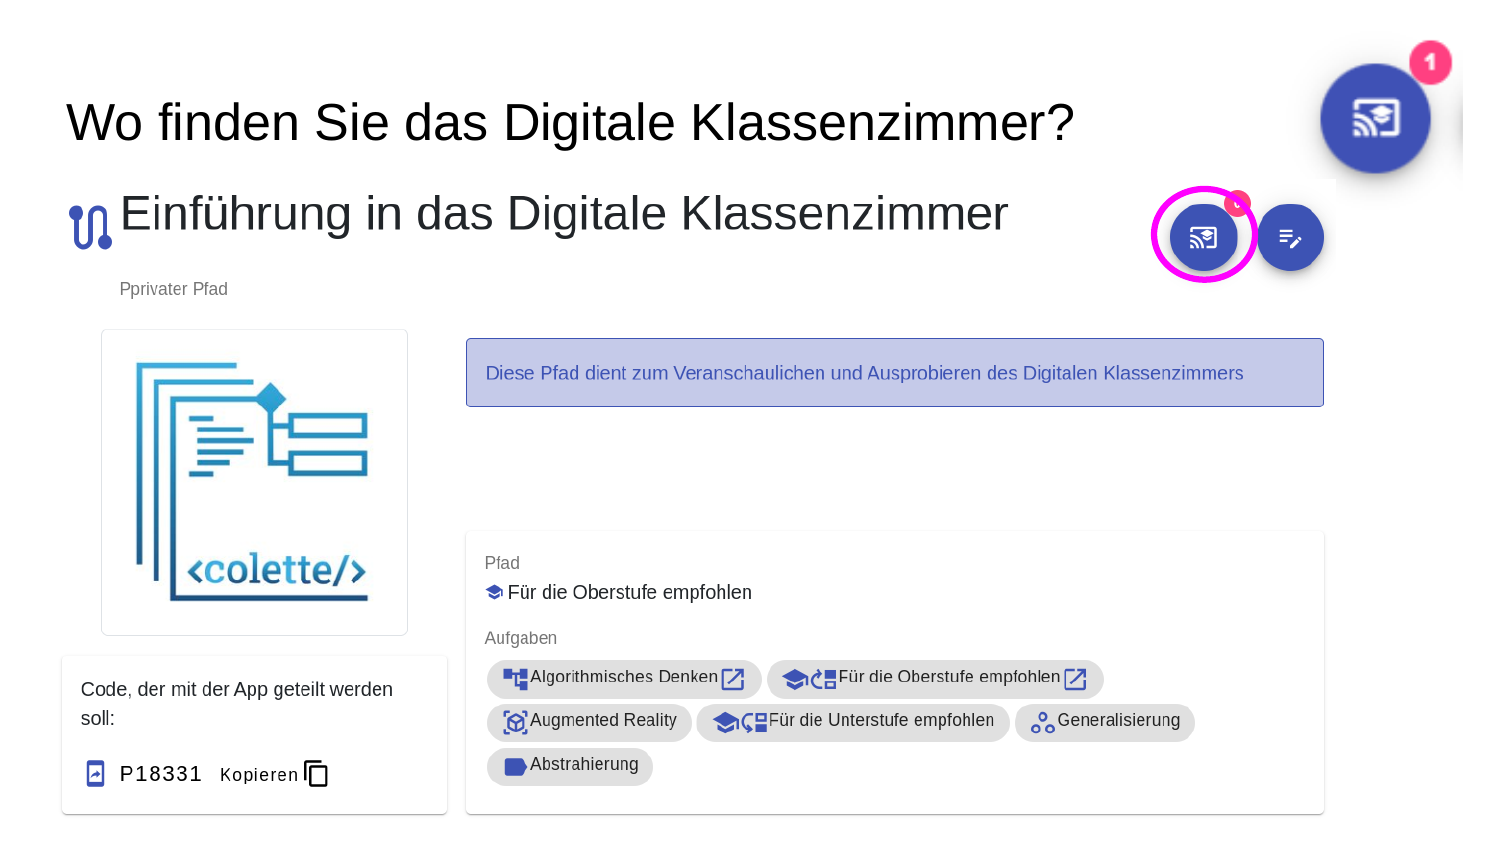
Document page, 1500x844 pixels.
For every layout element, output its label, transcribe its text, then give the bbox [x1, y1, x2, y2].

title Wo finden Sie das Digitale Klassenzimmer? [51, 72, 1449, 167]
picture [57, 22, 1463, 832]
